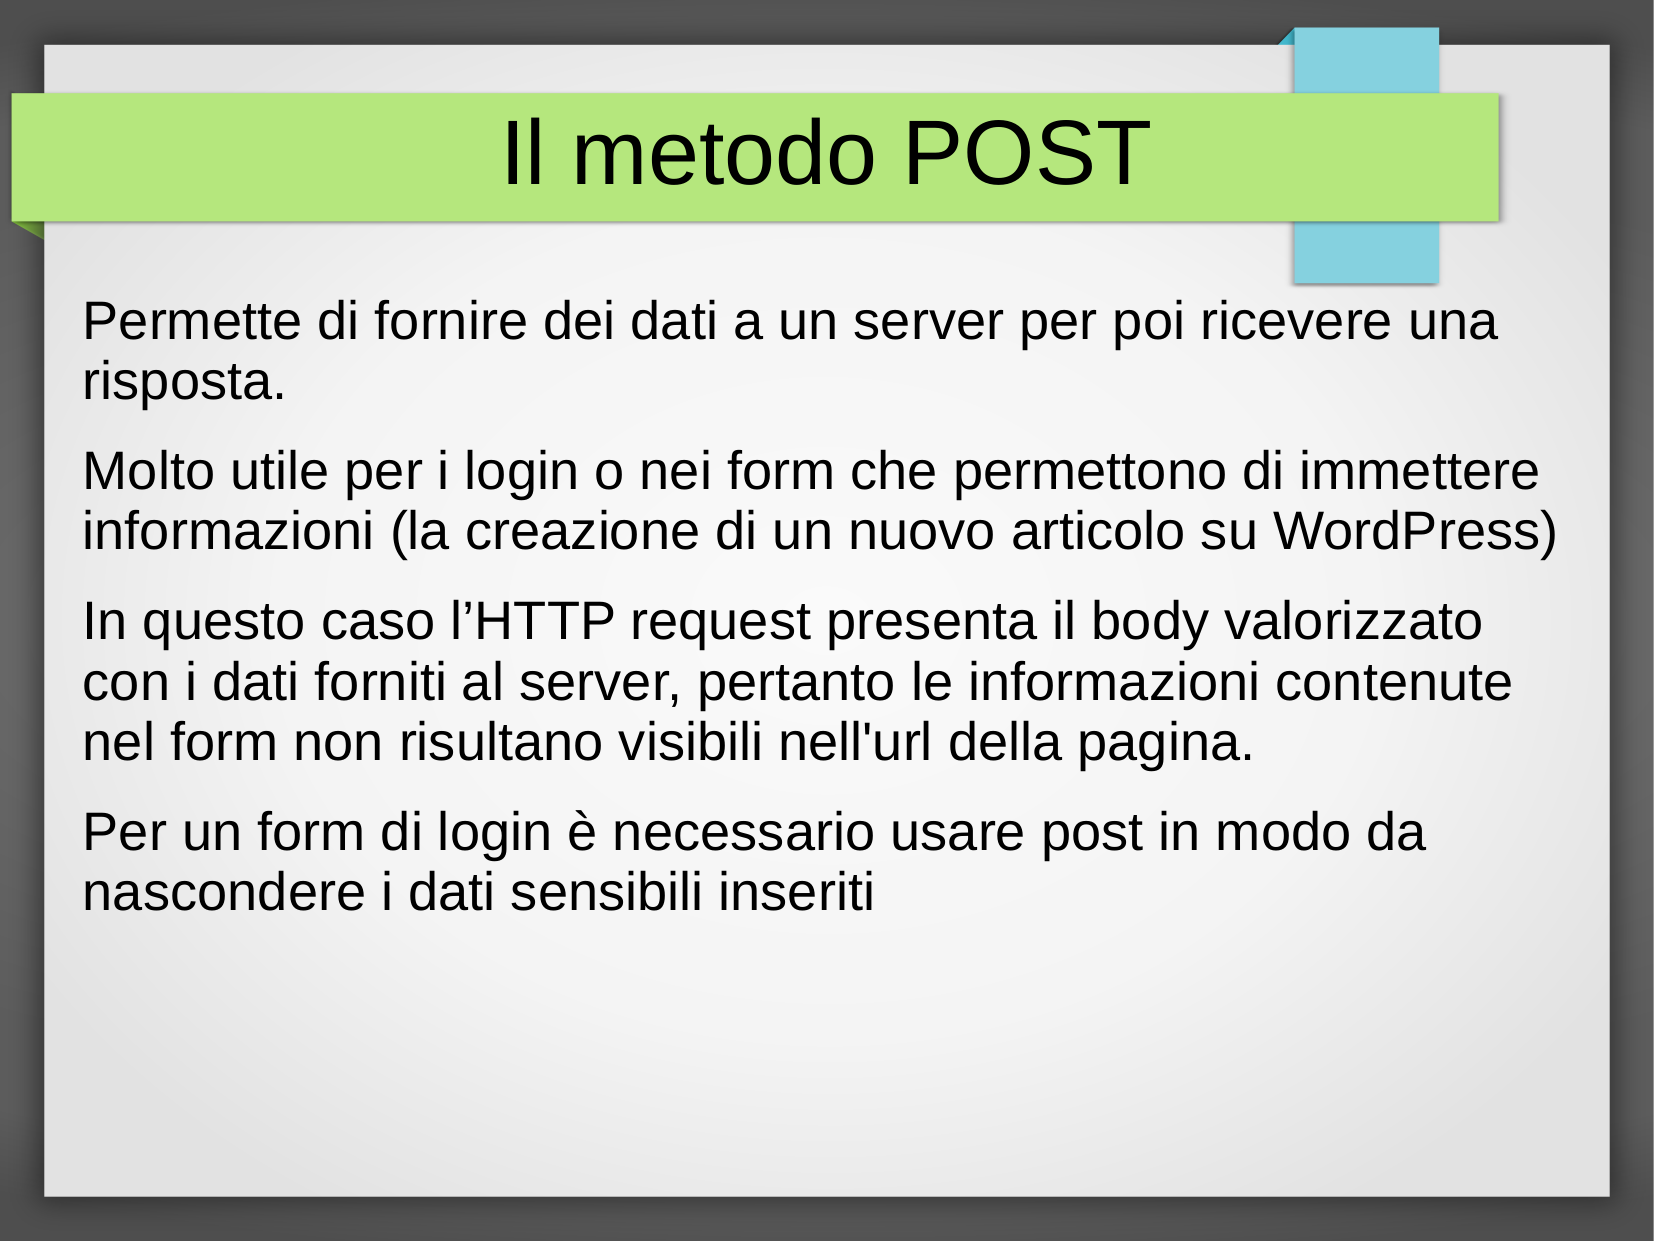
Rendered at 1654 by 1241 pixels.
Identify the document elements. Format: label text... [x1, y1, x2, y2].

list Permette di fornire dei dati a un server per poi ricevere una risposta. Molto utile per i login o nei form che permettono di immettere informazioni (la creazione di un nuovo articolo su WordPress) In questo caso l’HTTP request presenta il body valorizzato con i dati forniti al server, pertanto le informazioni contenute nel form non risultano visibili nell'url della pagina. Per un form di login è necessario usare post in modo da nascondere i dati sensibili inseriti [82, 290, 1571, 1010]
title Il metodo POST [82, 49, 1571, 257]
picture [0, 0, 1654, 1241]
